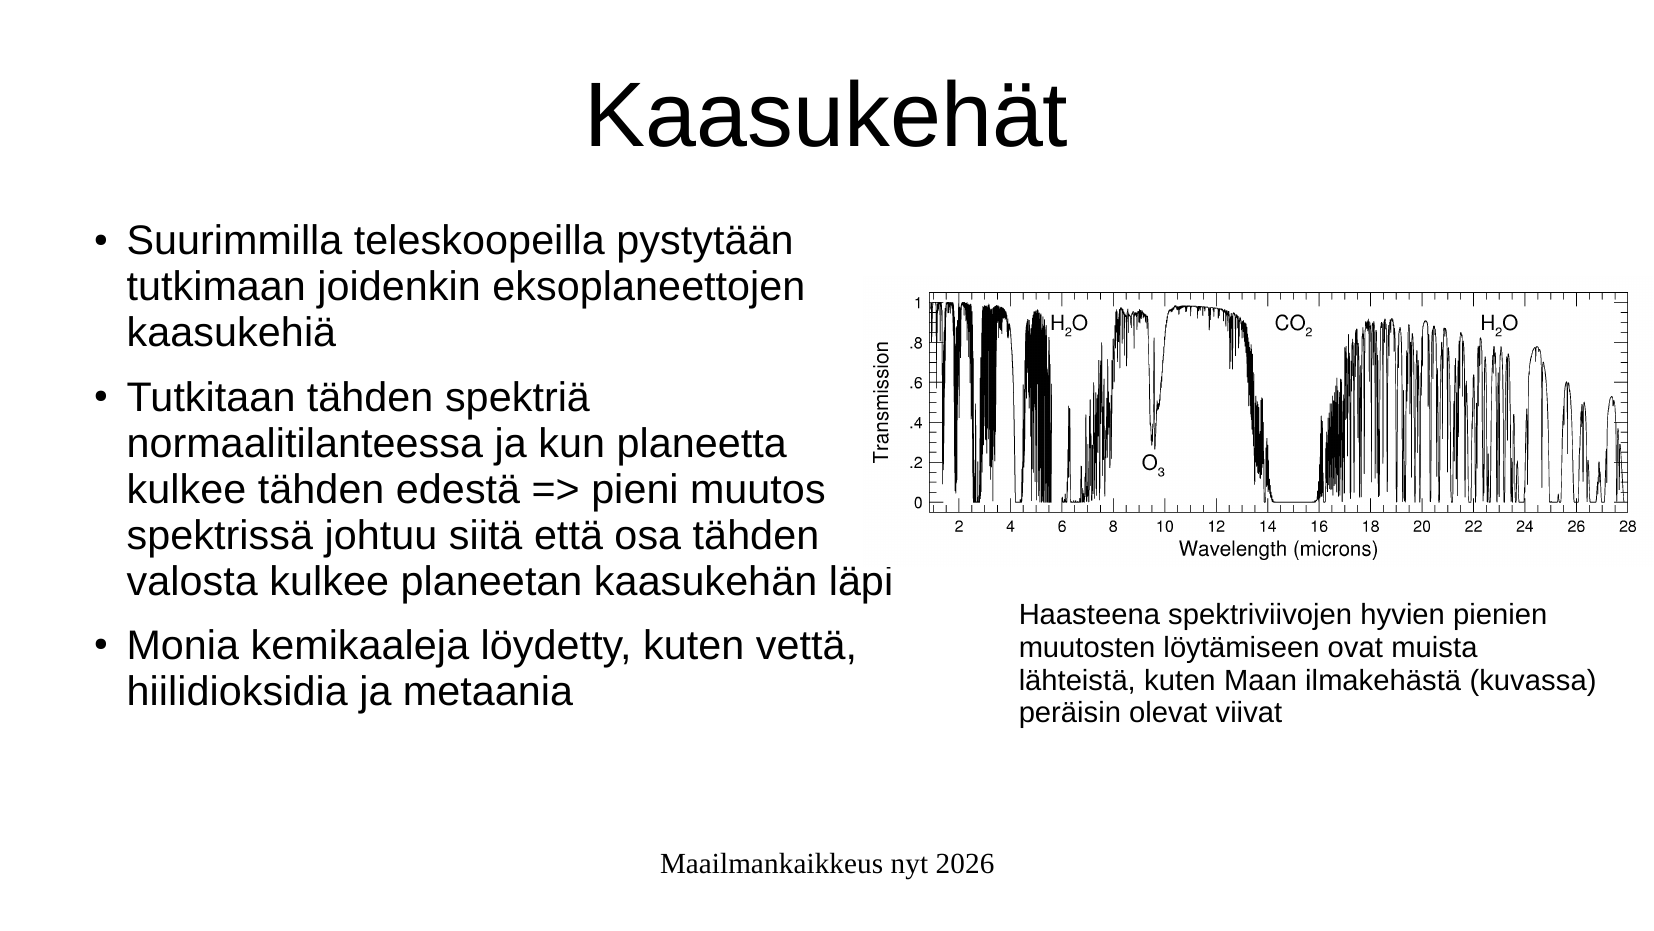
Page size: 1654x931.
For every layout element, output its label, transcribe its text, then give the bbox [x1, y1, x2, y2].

text_box Haasteena spektriviivojen hyvien pienien muutosten löytämiseen ovat muista lähteistä, kuten Maan ilmakehästä (kuvassa) peräisin olevat viivat [1003, 590, 1619, 737]
picture [863, 276, 1654, 567]
list Suurimmilla teleskoopeilla pystytään tutkimaan joidenkin eksoplaneettojen kaasukehiä Tutkitaan tähden spektriä normaalitilanteessa ja kun planeetta kulkee tähden edestä => pieni muutos spektrissä johtuu siitä että osa tähden valosta kulkee planeetan kaasukehän läpi Monia kemikaaleja löydetty, kuten vettä, hiilidioksidia ja metaania [82, 217, 898, 758]
title Kaasukehät [82, 37, 1571, 193]
